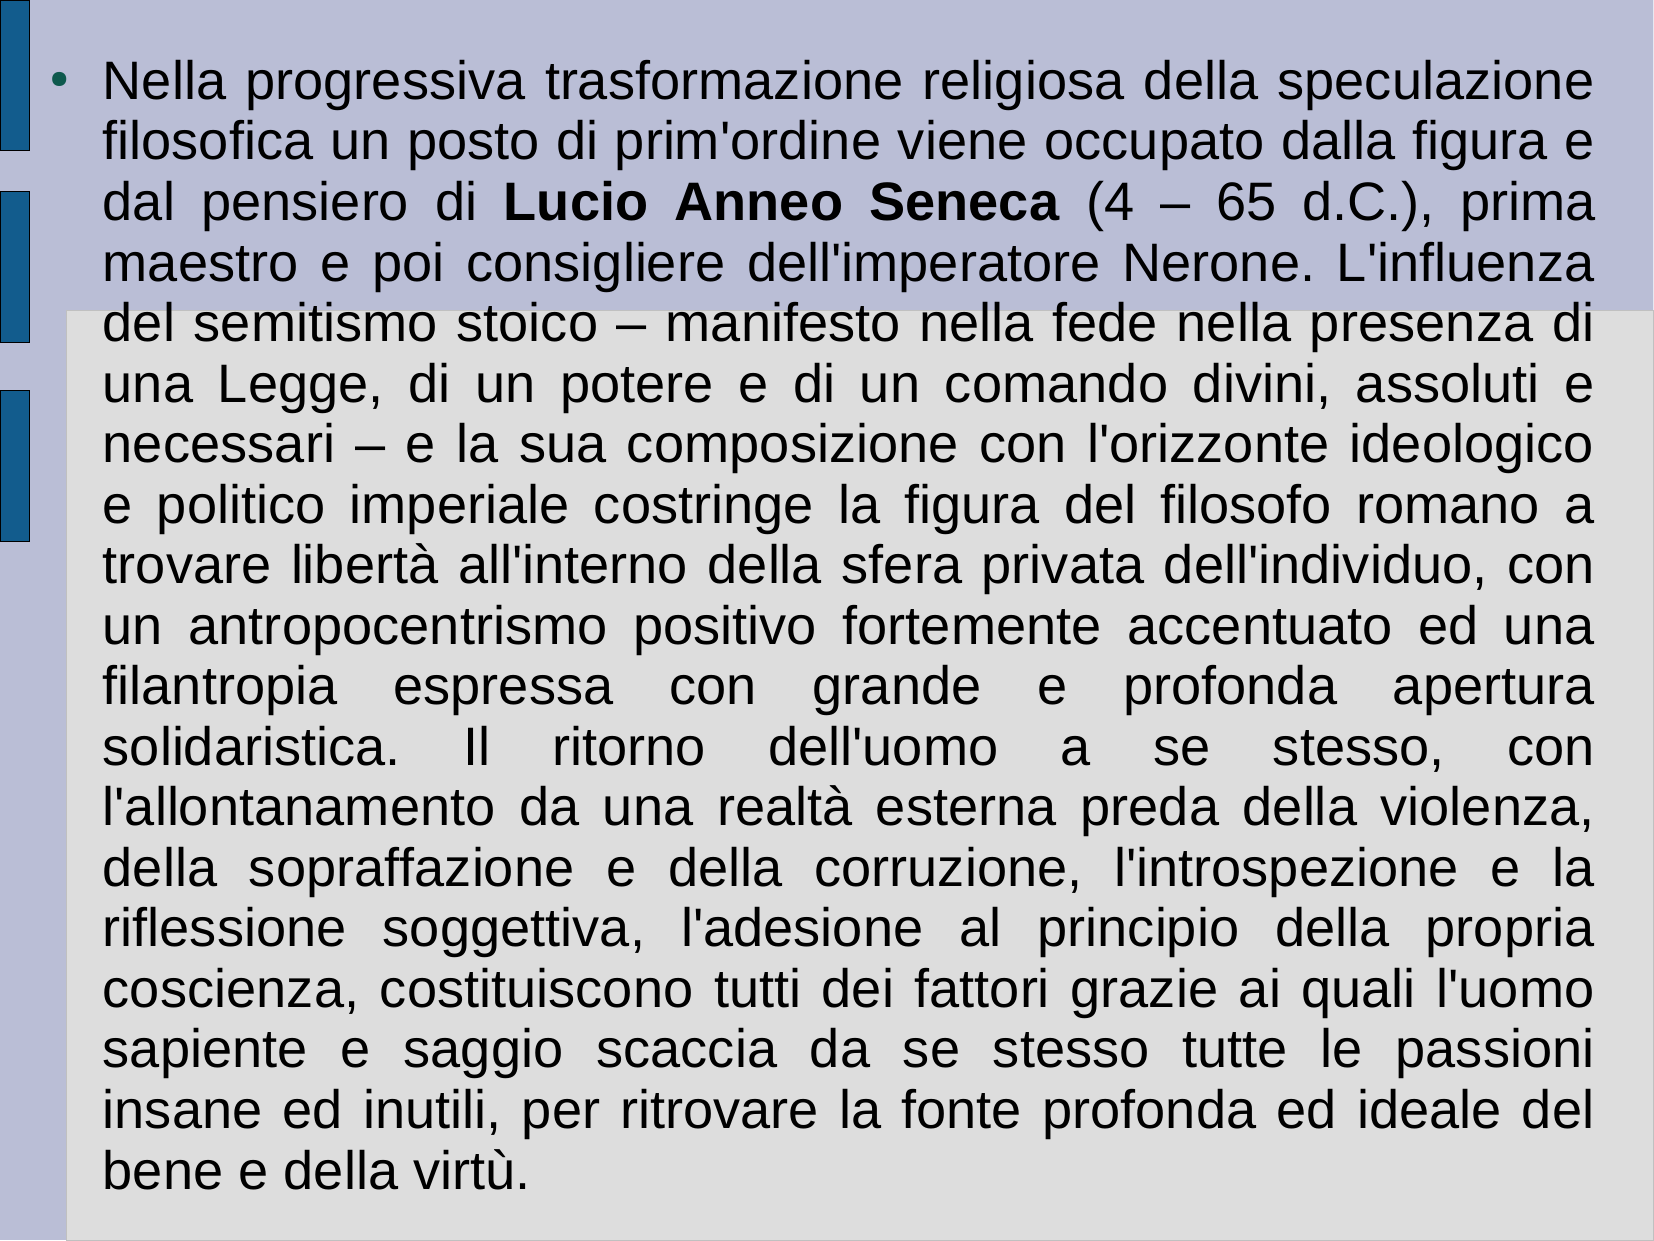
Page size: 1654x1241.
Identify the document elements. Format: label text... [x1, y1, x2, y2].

list Nella progressiva trasformazione religiosa della speculazione filosofica un posto di prim'ordine viene occupato dalla figura e dal pensiero di Lucio Anneo Seneca (4 – 65 d.C.), prima maestro e poi consigliere dell'imperatore Nerone. L'influenza del semitismo stoico – manifesto nella fede nella presenza di una Legge, di un potere e di un comando divini, assoluti e necessari – e la sua composizione con l'orizzonte ideologico e politico imperiale costringe la figura del filosofo romano a trovare libertà all'interno della sfera privata dell'individuo, con un antropocentrismo positivo fortemente accentuato ed una filantropia espressa con grande e profonda apertura solidaristica. Il ritorno dell'uomo a se stesso, con l'allontanamento da una realtà esterna preda della violenza, della sopraffazione e della corruzione, l'introspezione e la riflessione soggettiva, l'adesione al principio della propria coscienza, costituiscono tutti dei fattori grazie ai quali l'uomo sapiente e saggio scaccia da se stesso tutte le passioni insane ed inutili, per ritrovare la fonte profonda ed ideale del bene e della virtù. [31, 50, 1597, 1203]
